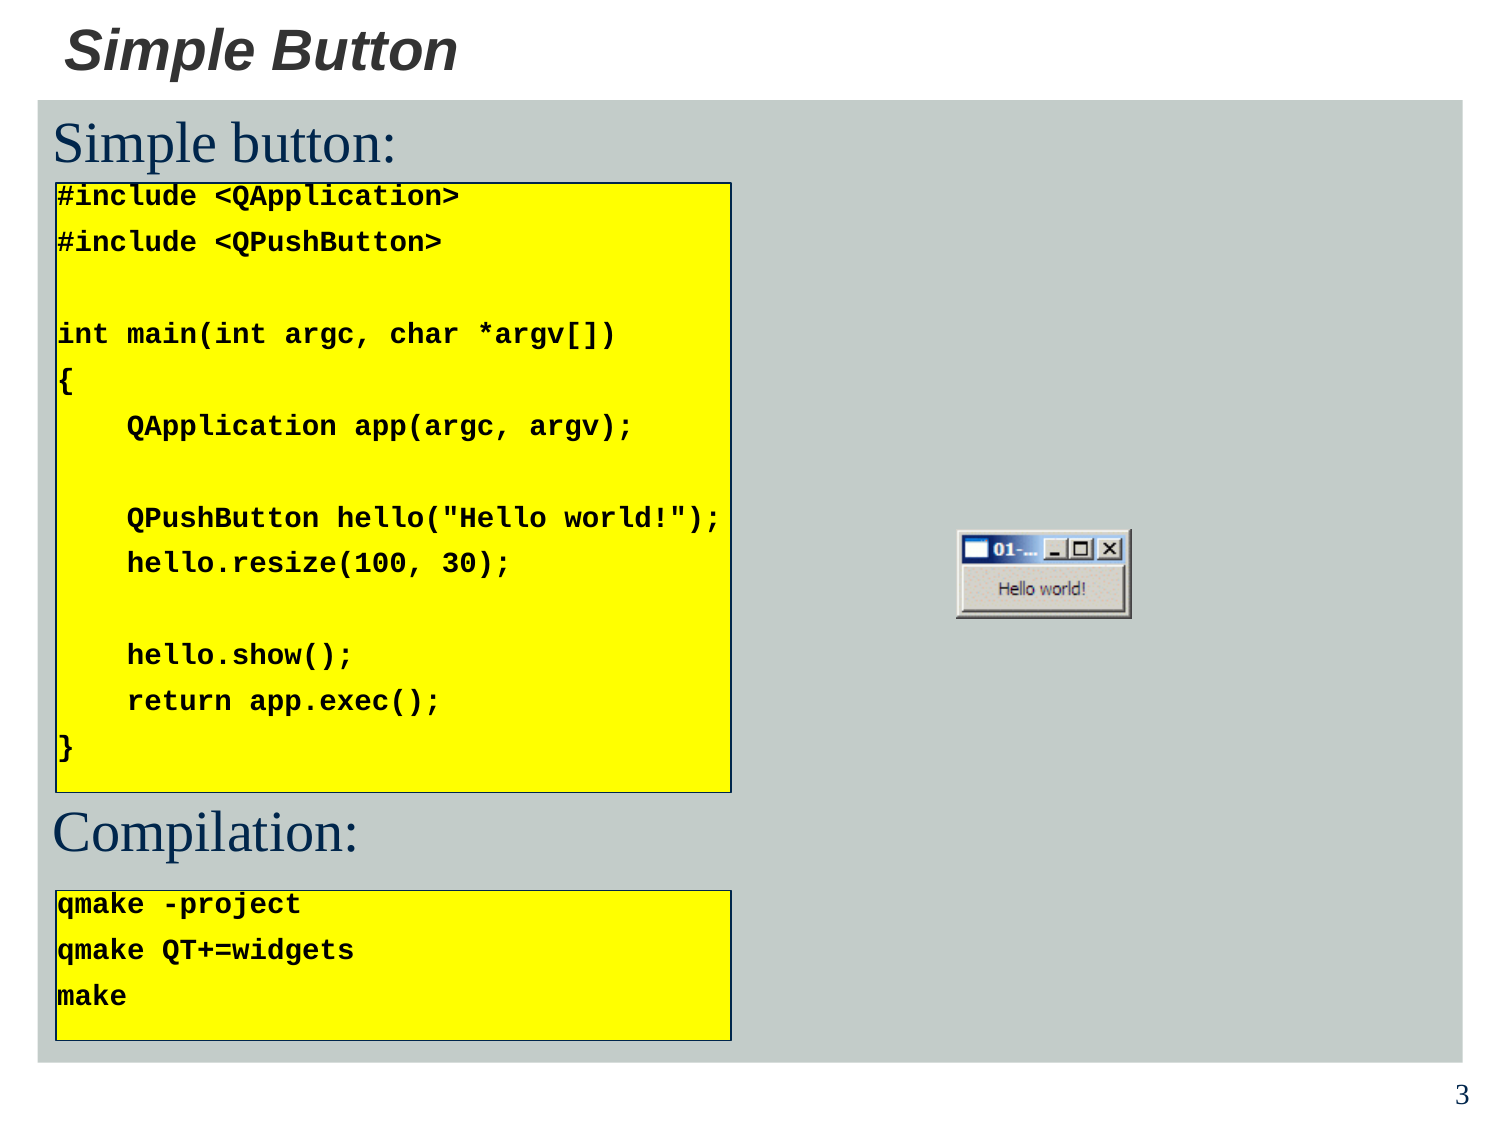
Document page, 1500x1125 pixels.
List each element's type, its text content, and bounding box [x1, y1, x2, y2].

text_box qmake -project qmake QT+=widgets make [56, 890, 732, 1041]
title Simple Button [50, 0, 1450, 91]
picture [956, 529, 1132, 619]
list Simple button: Compilation: [37, 100, 1463, 1063]
text_box #include <QApplication> #include <QPushButton> int main(int argc, char *argv[]) { QApplication app(argc, argv); QPushButton hello("Hello world!"); hello.resize(100, 30); hello.show(); return app.exec(); } [56, 182, 732, 793]
